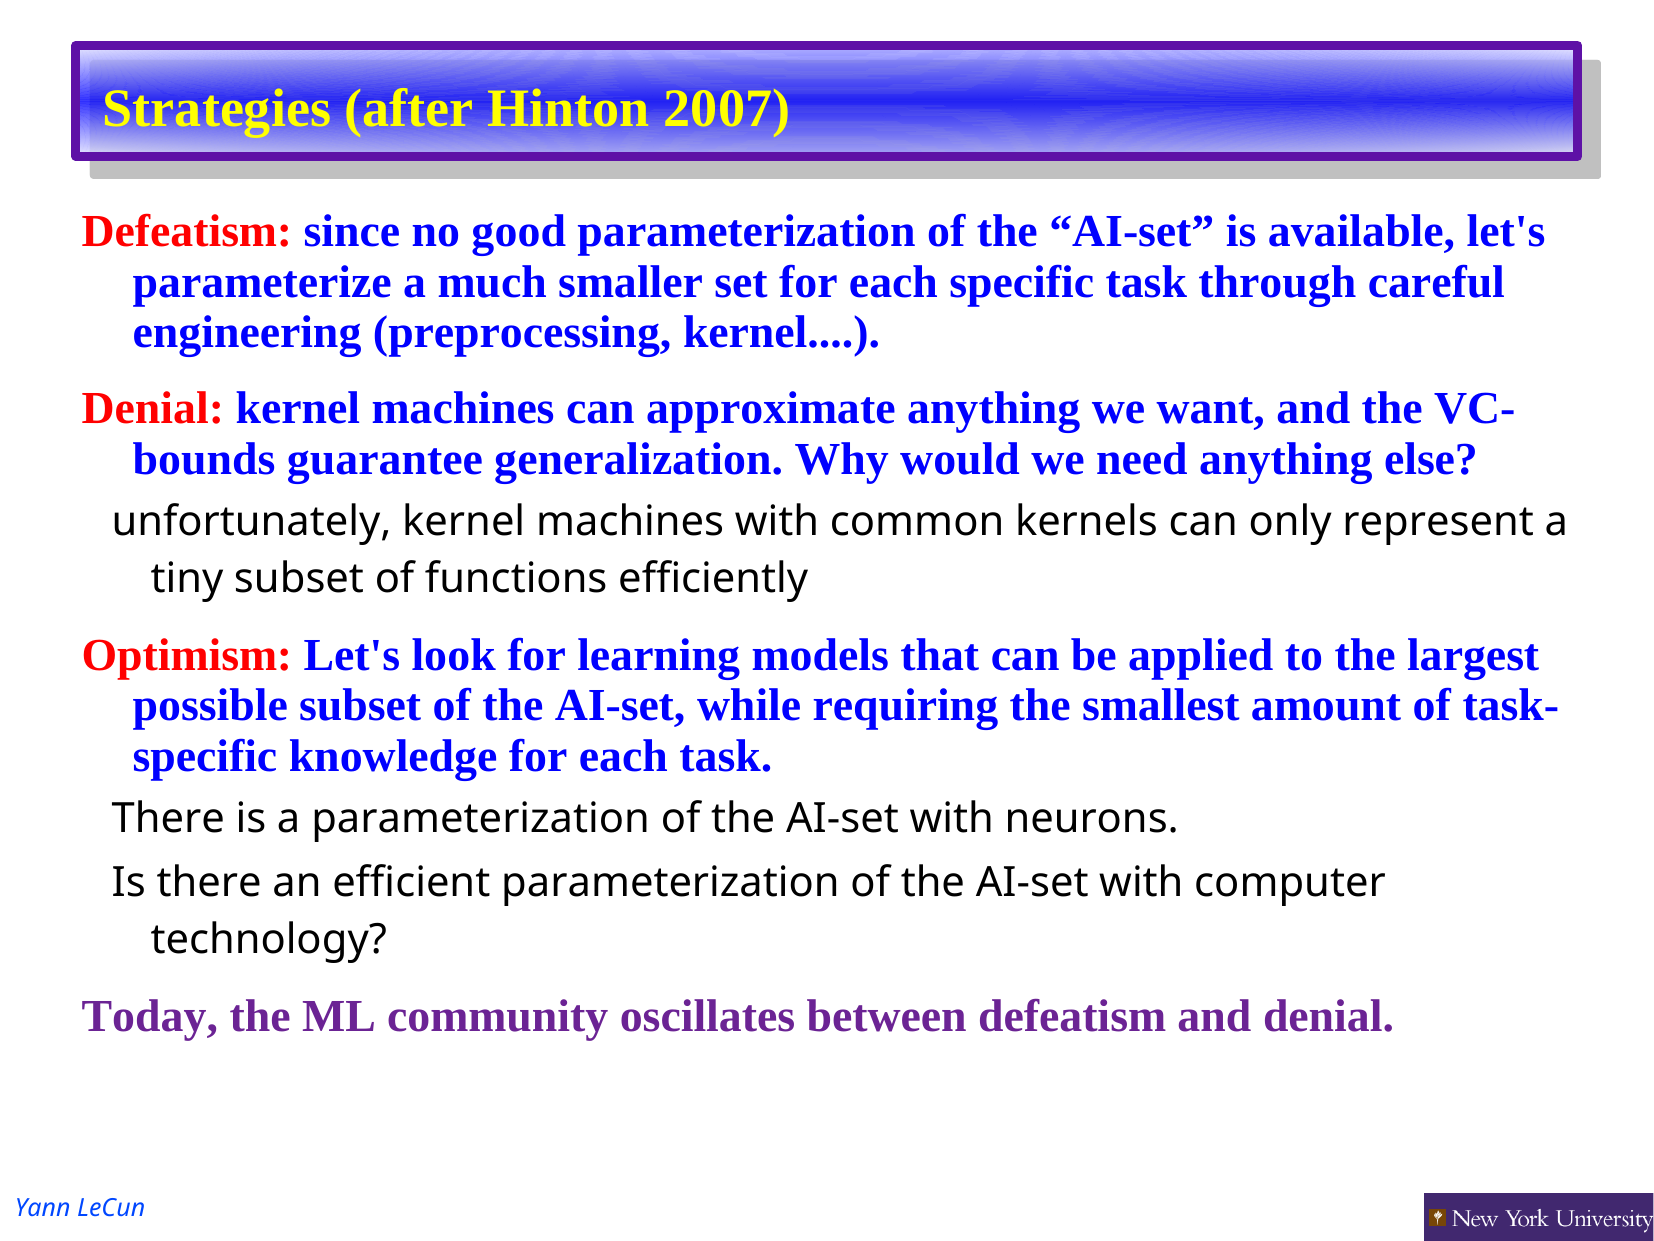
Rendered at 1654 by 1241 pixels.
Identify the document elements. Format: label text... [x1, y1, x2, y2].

picture [1424, 1193, 1654, 1241]
title Strategies (after Hinton 2007) [75, 45, 1578, 157]
list Defeatism: since no good parameterization of the “AI-set” is available, let's parameterize a much smaller set for each specific task through careful engineering (preprocessing, kernel....). Denial: kernel machines can approximate anything we want, and the VC-bounds guarantee generalization. Why would we need anything else? unfortunately, kernel machines with common kernels can only represent a tiny subset of functions efficiently Optimism: Let's look for learning models that can be applied to the largest possible subset of the AI-set, while requiring the smallest amount of task-specific knowledge for each task. There is a parameterization of the AI-set with neurons. Is there an efficient parameterization of the AI-set with computer technology? Today, the ML community oscillates between defeatism and denial. [81, 205, 1576, 1155]
